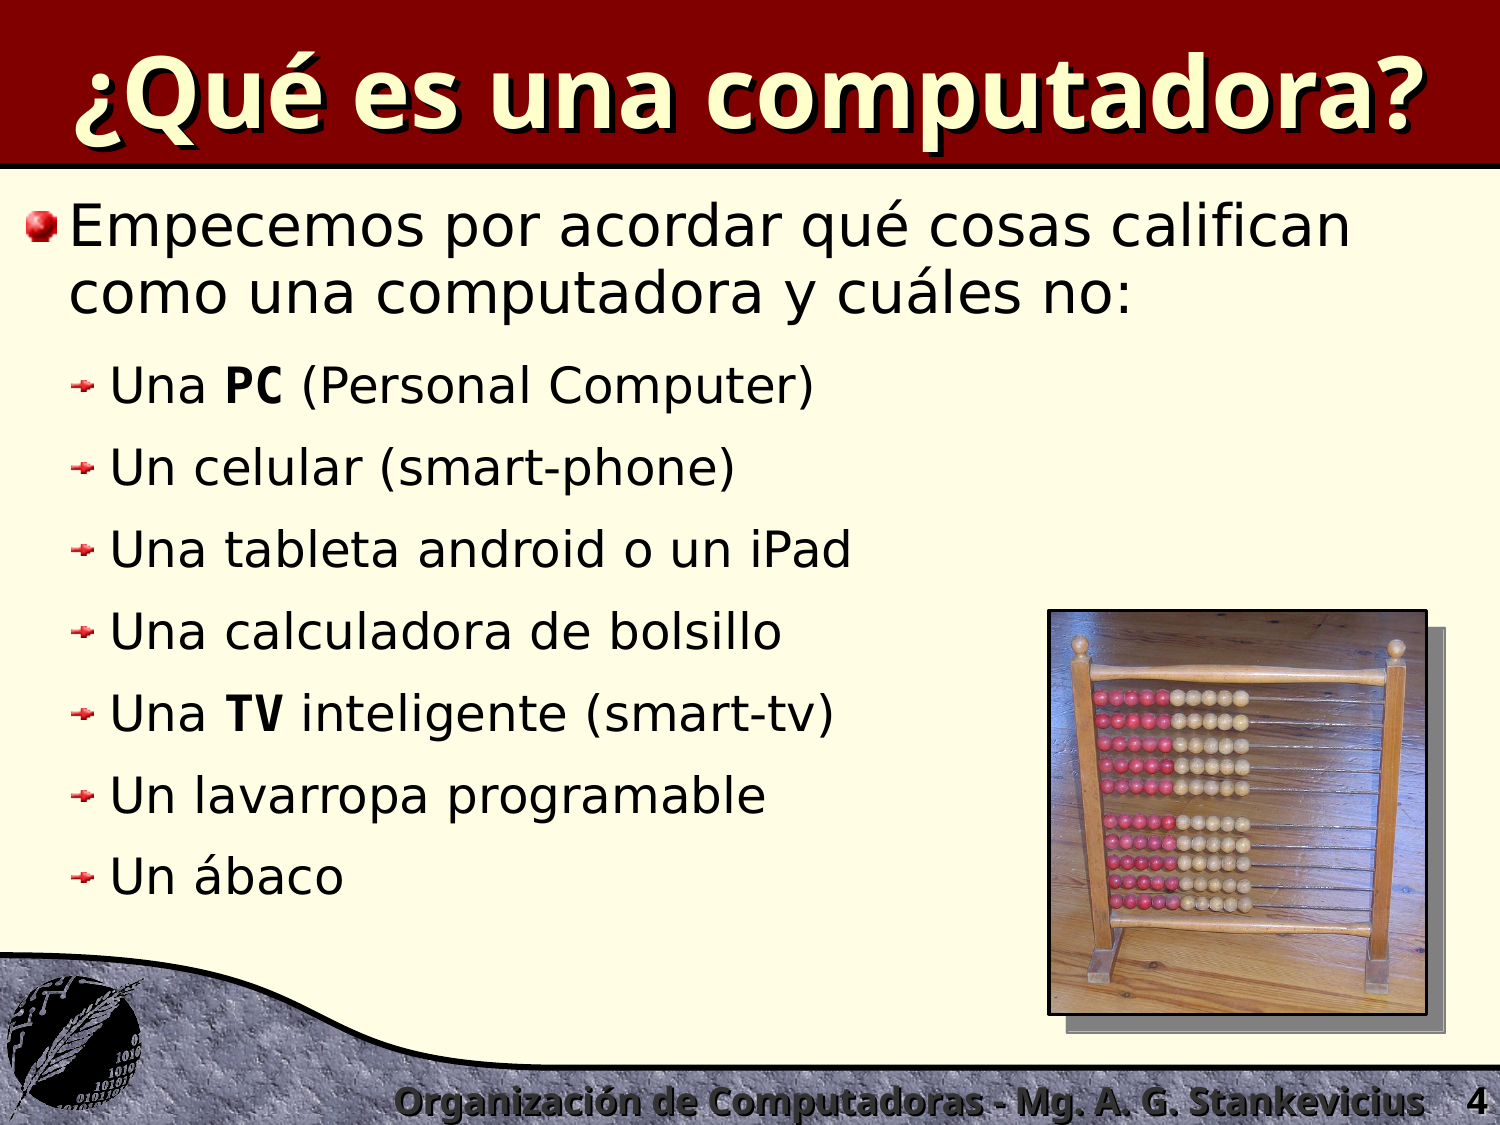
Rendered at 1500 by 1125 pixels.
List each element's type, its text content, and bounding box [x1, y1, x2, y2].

title ¿Qué es una computadora? [15, 5, 1485, 160]
picture [802, 1100, 806, 1110]
list Empecemos por acordar qué cosas califican como una computadora y cuáles no: Una PC (Personal Computer) Un celular (smart-phone) Una tableta android o un iPad Una calculadora de bolsillo Una TV inteligente (smart-tv) Un lavarropa programable Un ábaco [11, 192, 1486, 935]
picture [1050, 611, 1426, 1013]
picture [0, 959, 1500, 1125]
picture [1058, 1100, 1065, 1110]
picture [448, 1100, 455, 1110]
